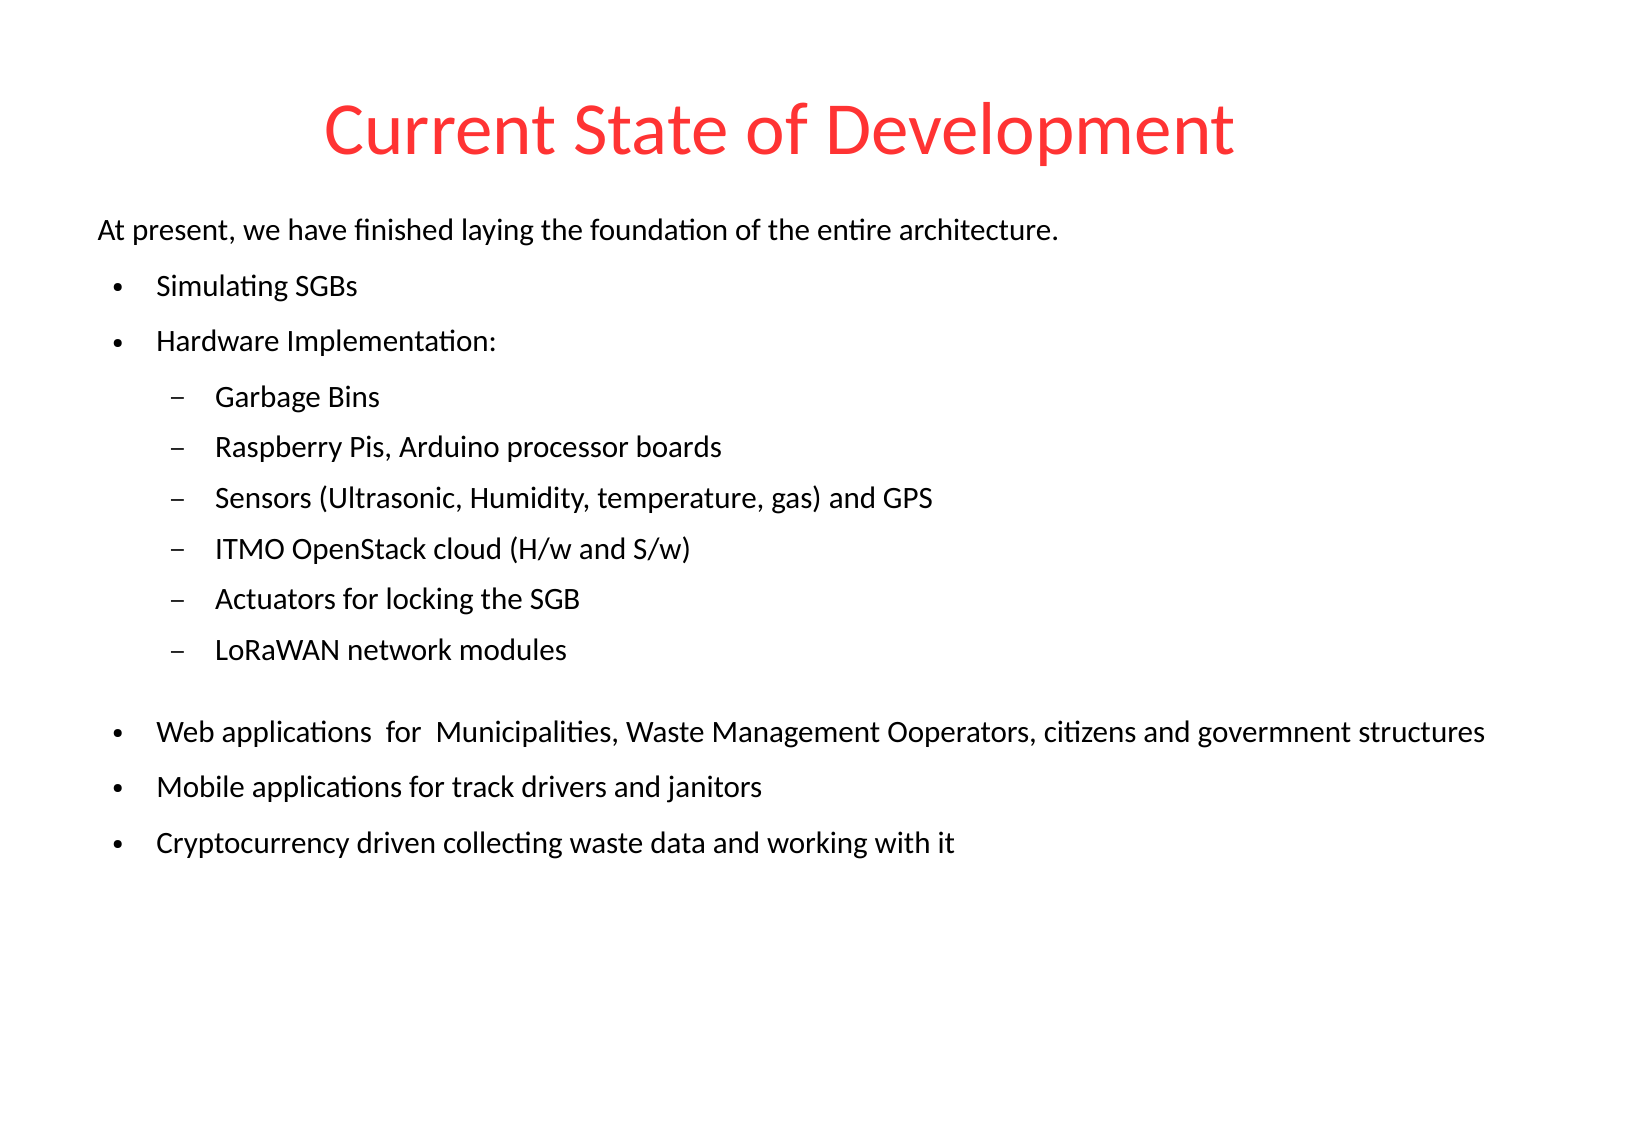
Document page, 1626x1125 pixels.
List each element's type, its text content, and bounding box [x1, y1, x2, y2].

title Current State of Development [90, 15, 1472, 257]
list At present, we have finished laying the foundation of the entire architecture. Simulating SGBs Hardware Implementation: Garbage Bins Raspberry Pis, Arduino processor boards Sensors (Ultrasonic, Humidity, temperature, gas) and GPS ITMO OpenStack cloud (H/w and S/w) Actuators for locking the SGB LoRaWAN network modules Web applications for Municipalities, Waste Management Ooperators, citizens and govermnent structures Mobile applications for track drivers and janitors Cryptocurrency driven collecting waste data and working with it [97, 217, 1561, 871]
